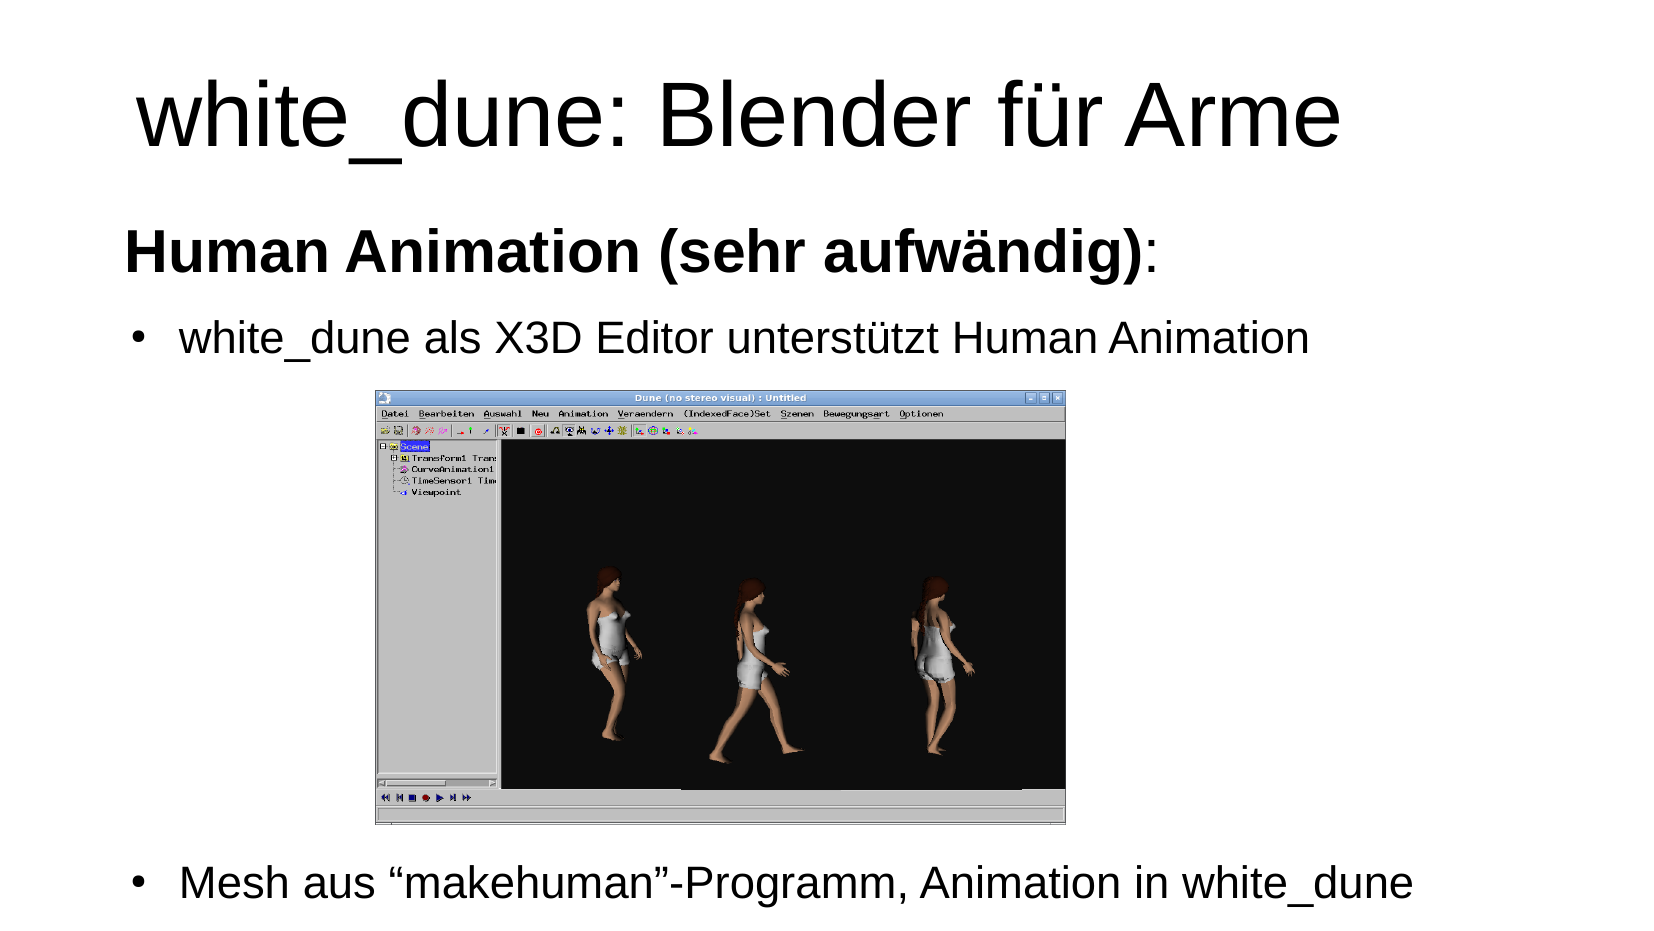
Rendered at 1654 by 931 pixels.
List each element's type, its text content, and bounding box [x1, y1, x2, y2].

picture [375, 390, 1066, 826]
list Human Animation (sehr aufwändig): white_dune als X3D Editor unterstützt Human Animation Mesh aus “makehuman”-Programm, Animation in white_dune [60, 217, 1571, 916]
title white_dune: Blender für Arme [0, 37, 1486, 193]
